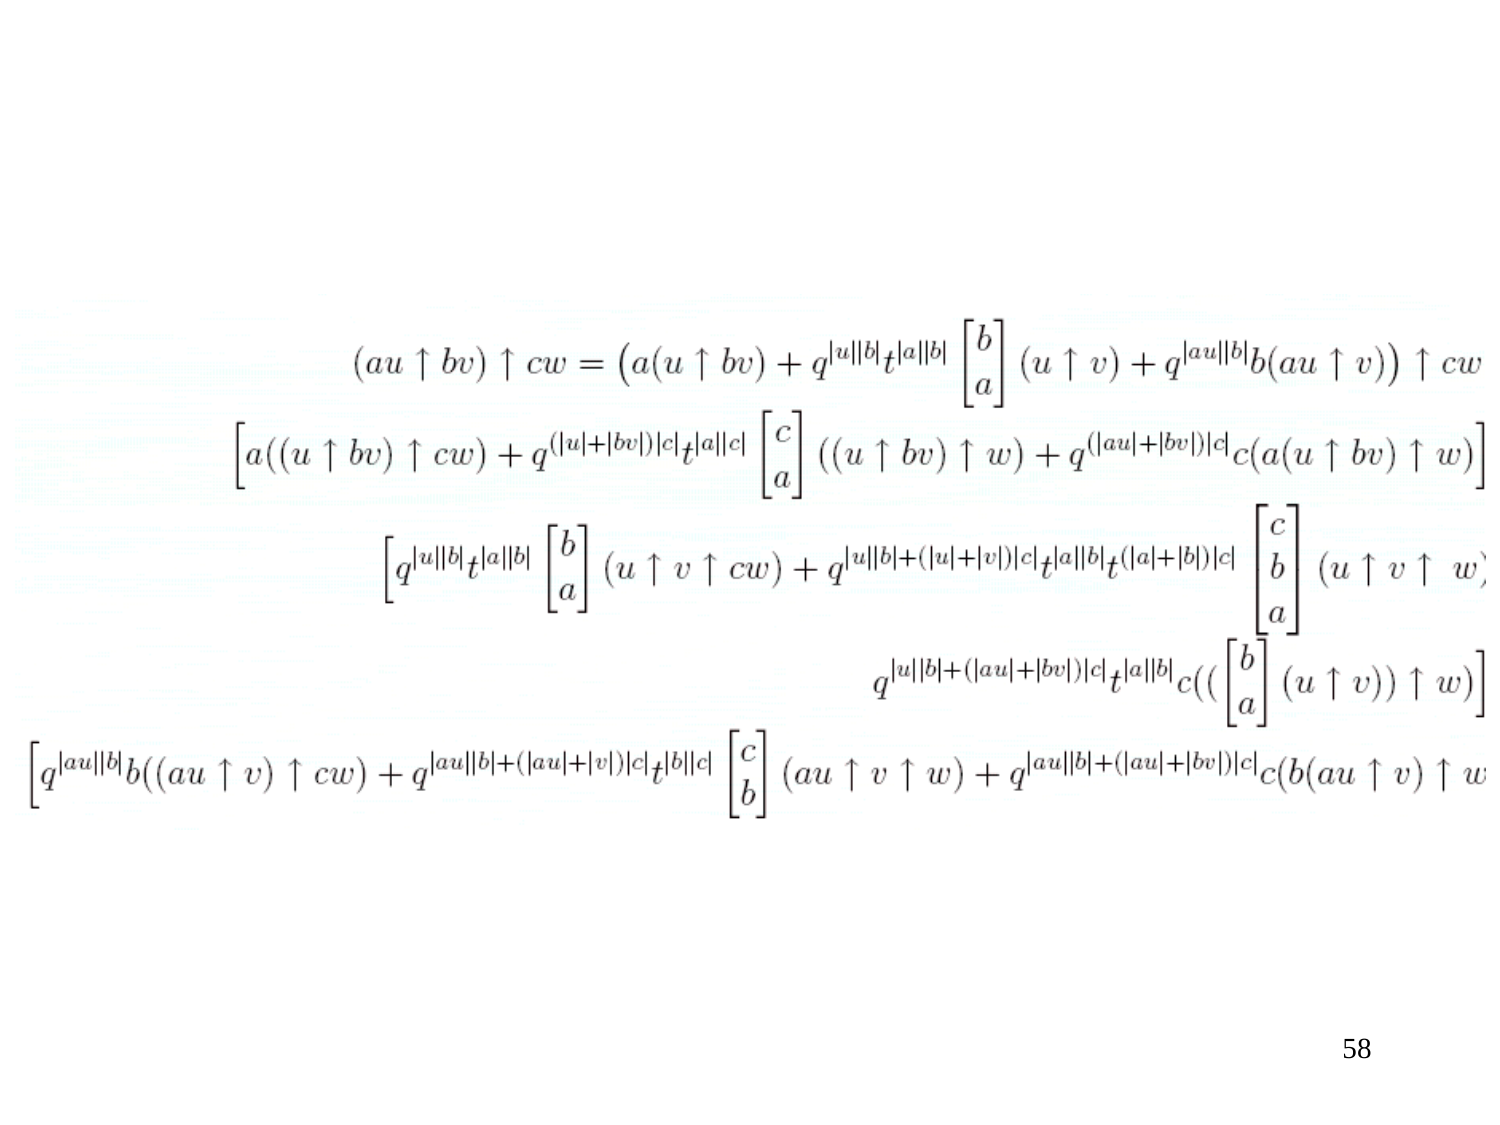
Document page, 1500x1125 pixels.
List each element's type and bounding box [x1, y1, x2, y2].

picture [14, 294, 1486, 830]
